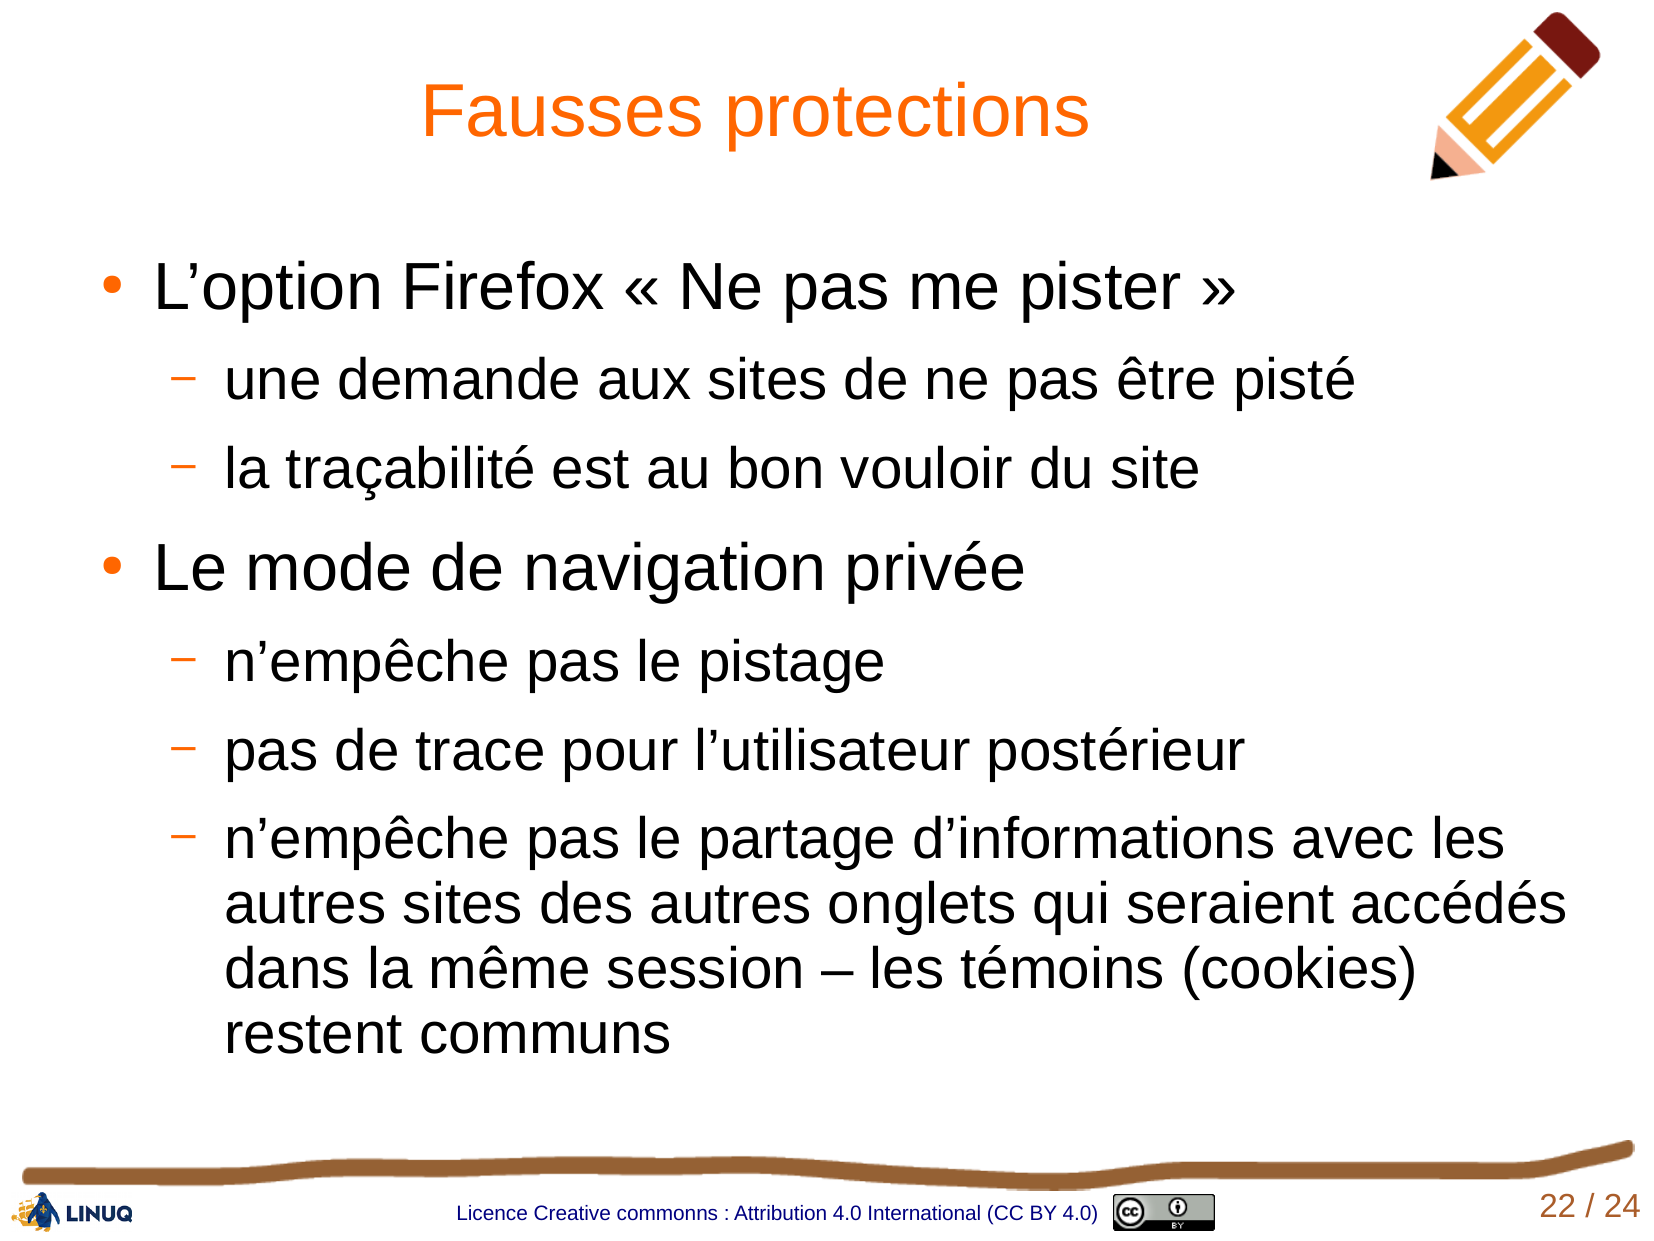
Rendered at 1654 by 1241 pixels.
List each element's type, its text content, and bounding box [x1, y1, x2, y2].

picture [11, 1192, 132, 1232]
picture [22, 1140, 1635, 1191]
list L’option Firefox « Ne pas me pister » une demande aux sites de ne pas être pisté la traçabilité est au bon vouloir du site Le mode de navigation privée n’empêche pas le pistage pas de trace pour l’utilisateur postérieur n’empêche pas le partage d’informations avec les autres sites des autres onglets qui seraient accédés dans la même session – les témoins (cookies) restent communs [82, 248, 1571, 1080]
picture [1430, 12, 1601, 181]
picture [1113, 1194, 1215, 1231]
title Fausses protections [82, 49, 1430, 172]
